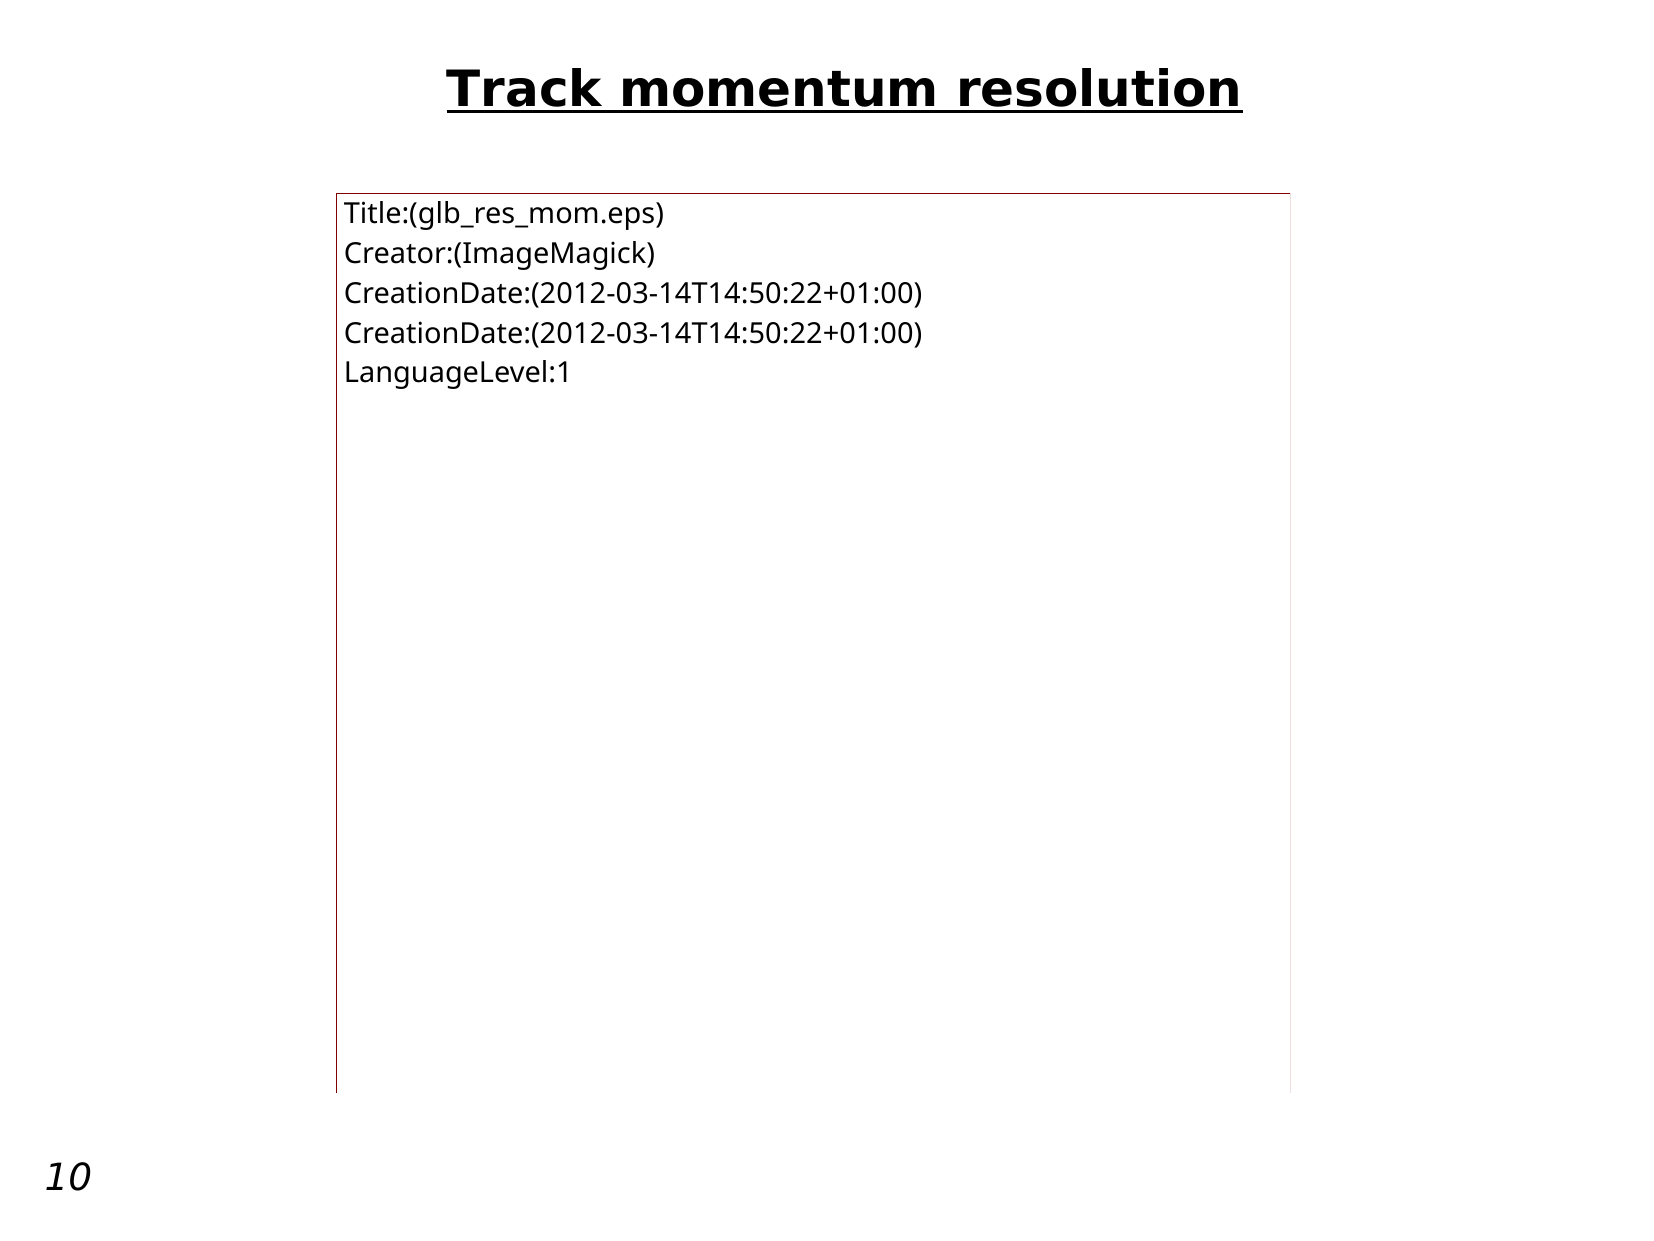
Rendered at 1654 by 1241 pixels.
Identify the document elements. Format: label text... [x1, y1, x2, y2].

text_box Track momentum resolution [446, 60, 1247, 119]
picture [334, 191, 1291, 1093]
